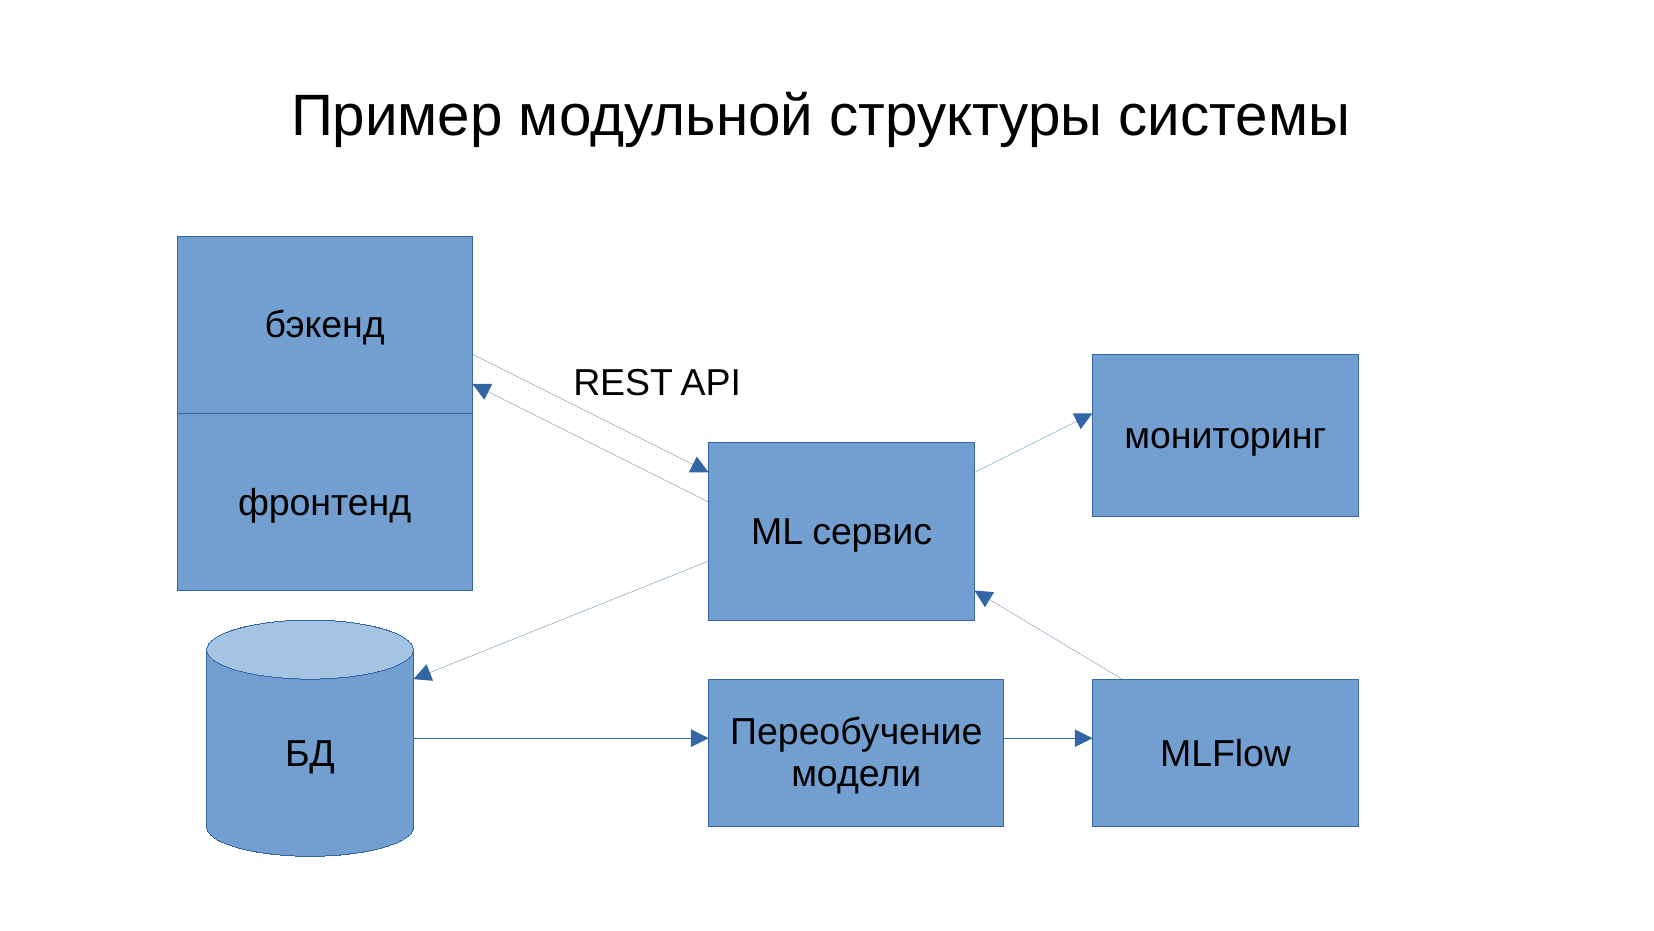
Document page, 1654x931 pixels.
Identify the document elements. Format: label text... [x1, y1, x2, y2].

title Пример модульной структуры системы [76, 37, 1565, 193]
text_box Переобучение модели [708, 679, 1004, 827]
text_box бэкенд [177, 236, 473, 413]
text_box фронтенд [177, 413, 473, 591]
text_box БД [206, 652, 414, 857]
text_box MLFlow [1092, 679, 1359, 827]
text_box мониторинг [1092, 354, 1359, 517]
text_box REST API [558, 354, 757, 412]
text_box ML сервис [708, 442, 975, 621]
